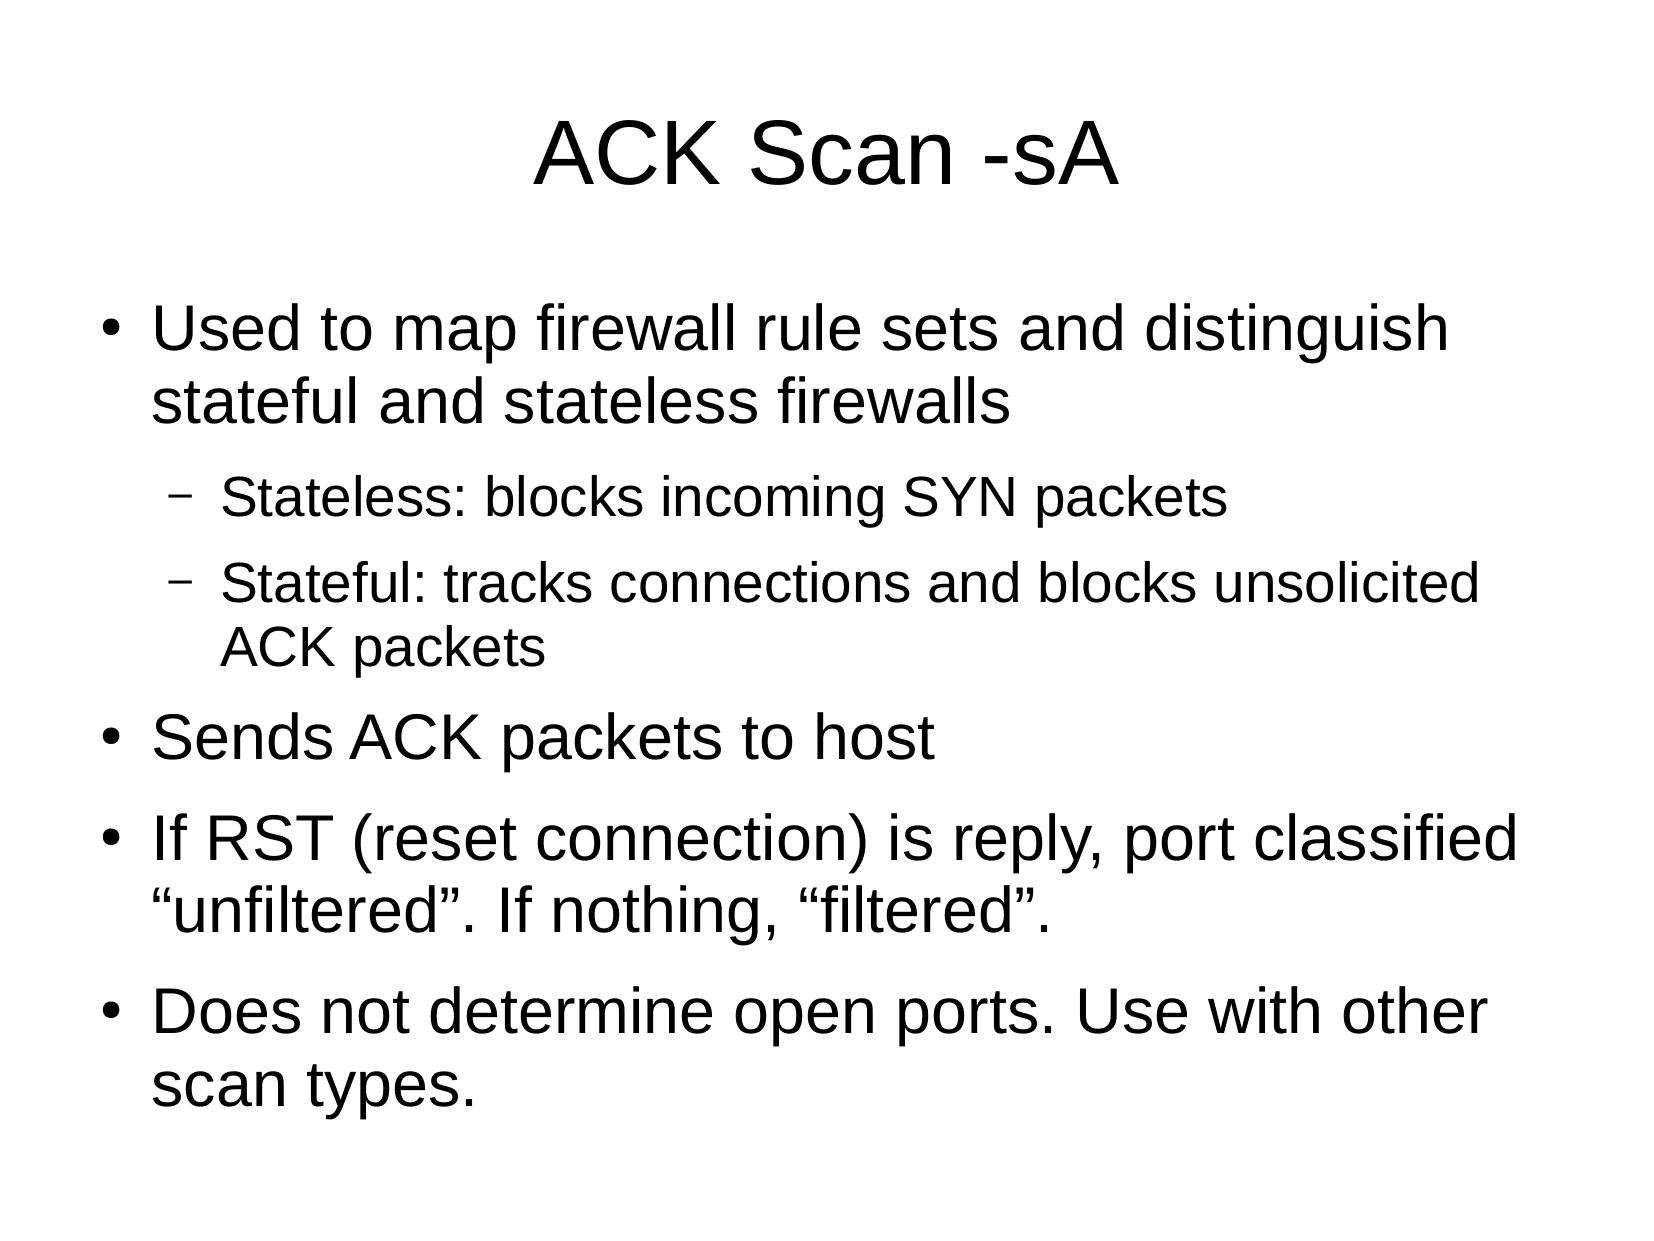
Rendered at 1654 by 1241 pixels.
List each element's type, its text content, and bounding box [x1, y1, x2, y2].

list Used to map firewall rule sets and distinguish stateful and stateless firewalls Stateless: blocks incoming SYN packets Stateful: tracks connections and blocks unsolicited ACK packets Sends ACK packets to host If RST (reset connection) is reply, port classified “unfiltered”. If nothing, “filtered”. Does not determine open ports. Use with other scan types. [82, 290, 1571, 1123]
title ACK Scan -sA [82, 49, 1571, 257]
